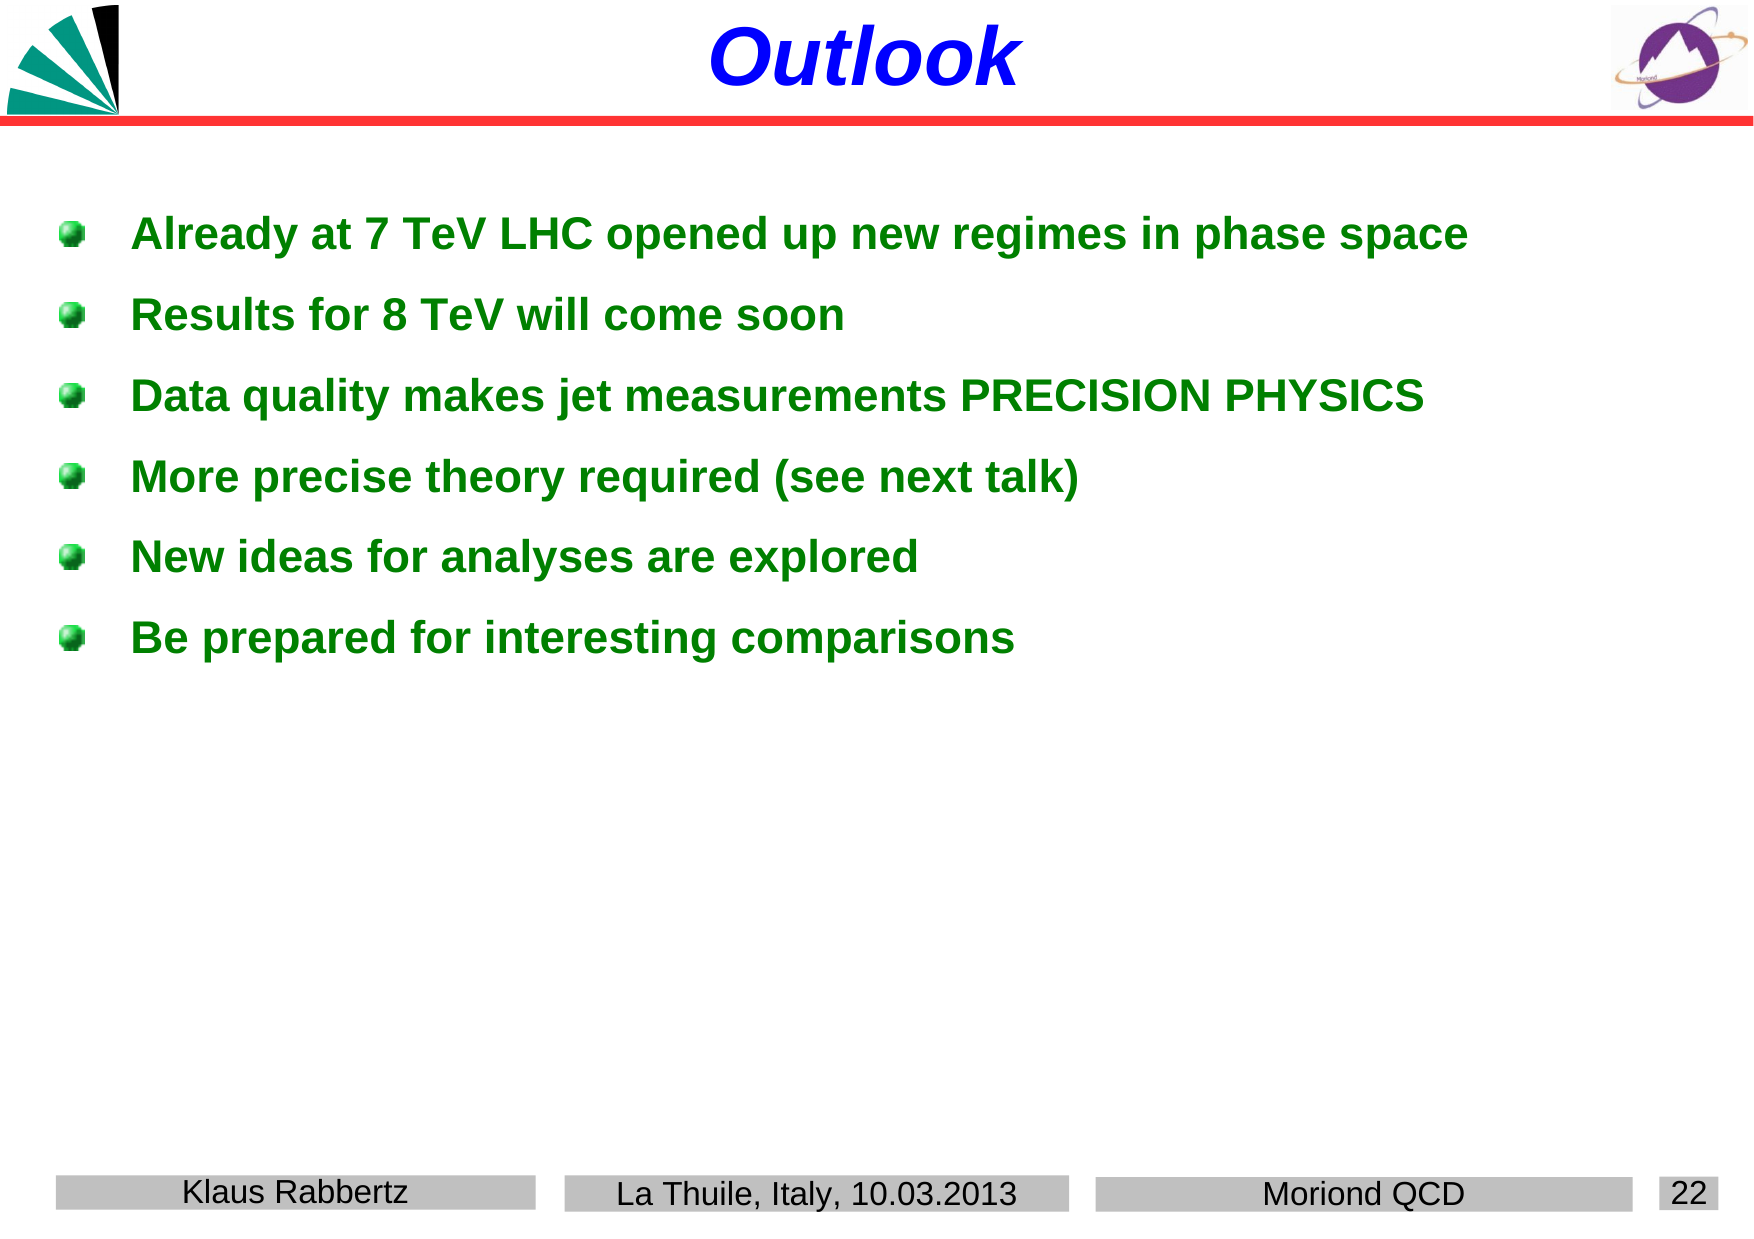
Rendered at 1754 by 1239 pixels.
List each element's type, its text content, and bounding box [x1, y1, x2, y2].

picture [7, 5, 119, 116]
title Outlook [123, 0, 1606, 114]
picture [1611, 5, 1748, 110]
list Already at 7 TeV LHC opened up new regimes in phase space Results for 8 TeV will come soon Data quality makes jet measurements PRECISION PHYSICS More precise theory required (see next talk) New ideas for analyses are explored Be prepared for interesting comparisons [47, 208, 1731, 718]
